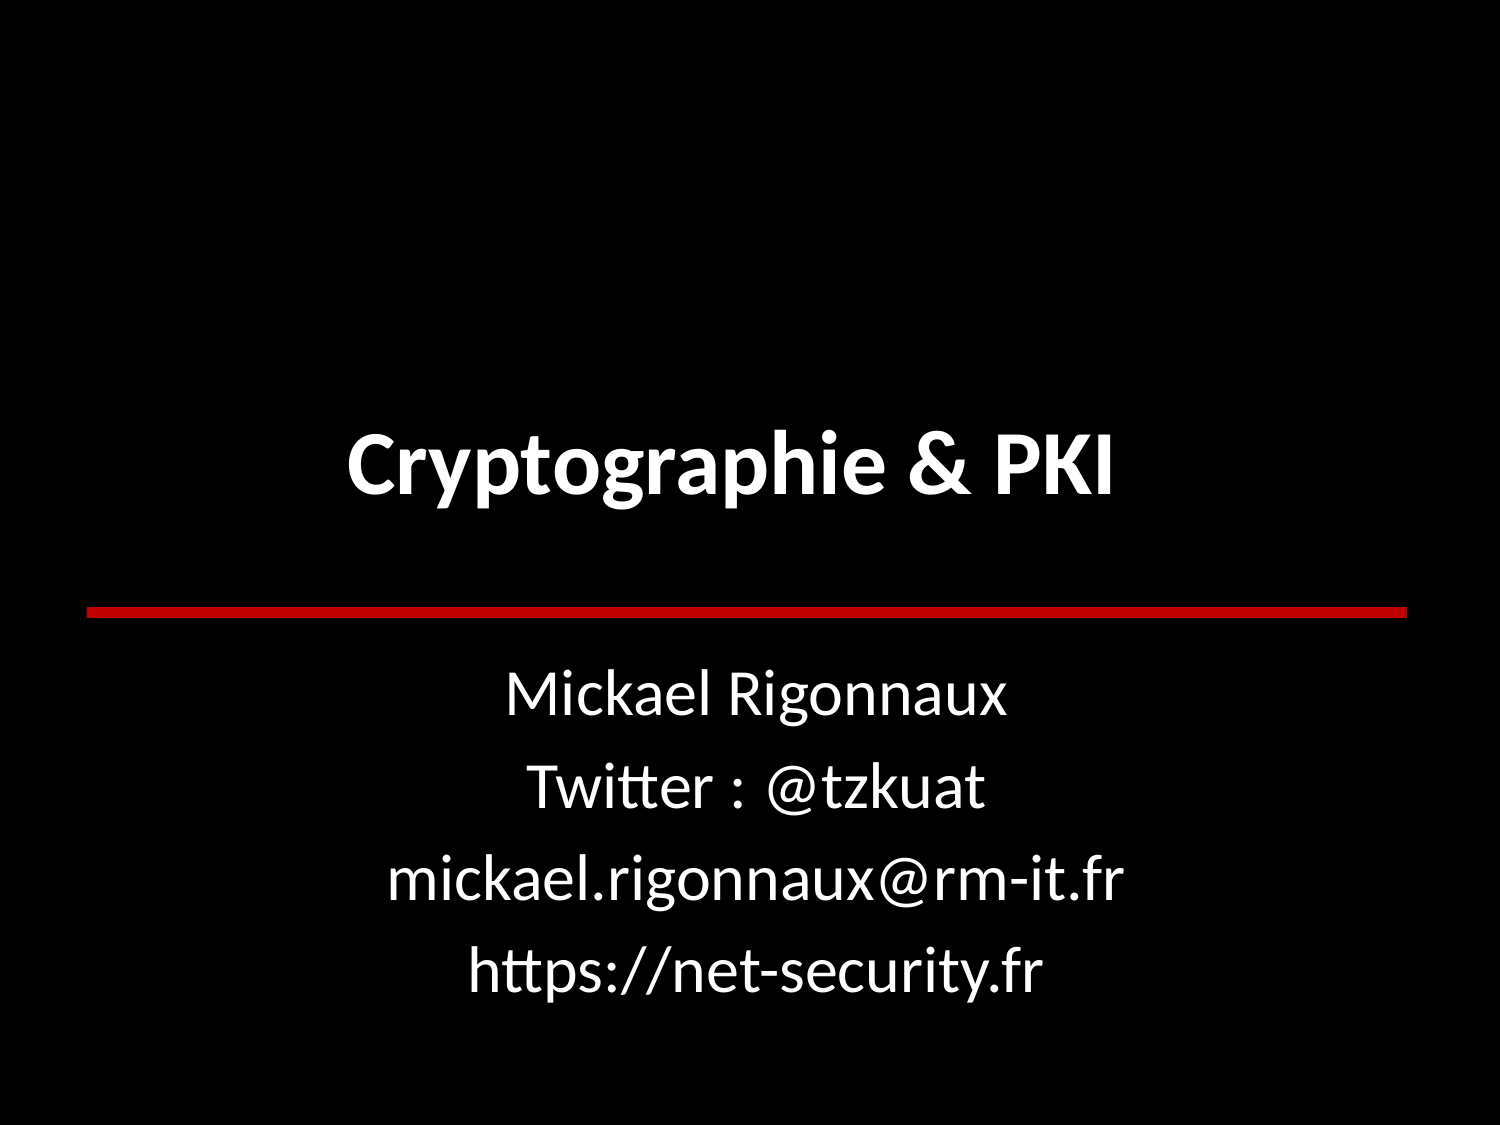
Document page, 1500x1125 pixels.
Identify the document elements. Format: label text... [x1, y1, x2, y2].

subtitle Mickael Rigonnaux Twitter : @tzkuat mickael.rigonnaux@rm-it.fr https://net-security.fr [60, 472, 1453, 1016]
title Cryptographie & PKI [95, 337, 1371, 472]
